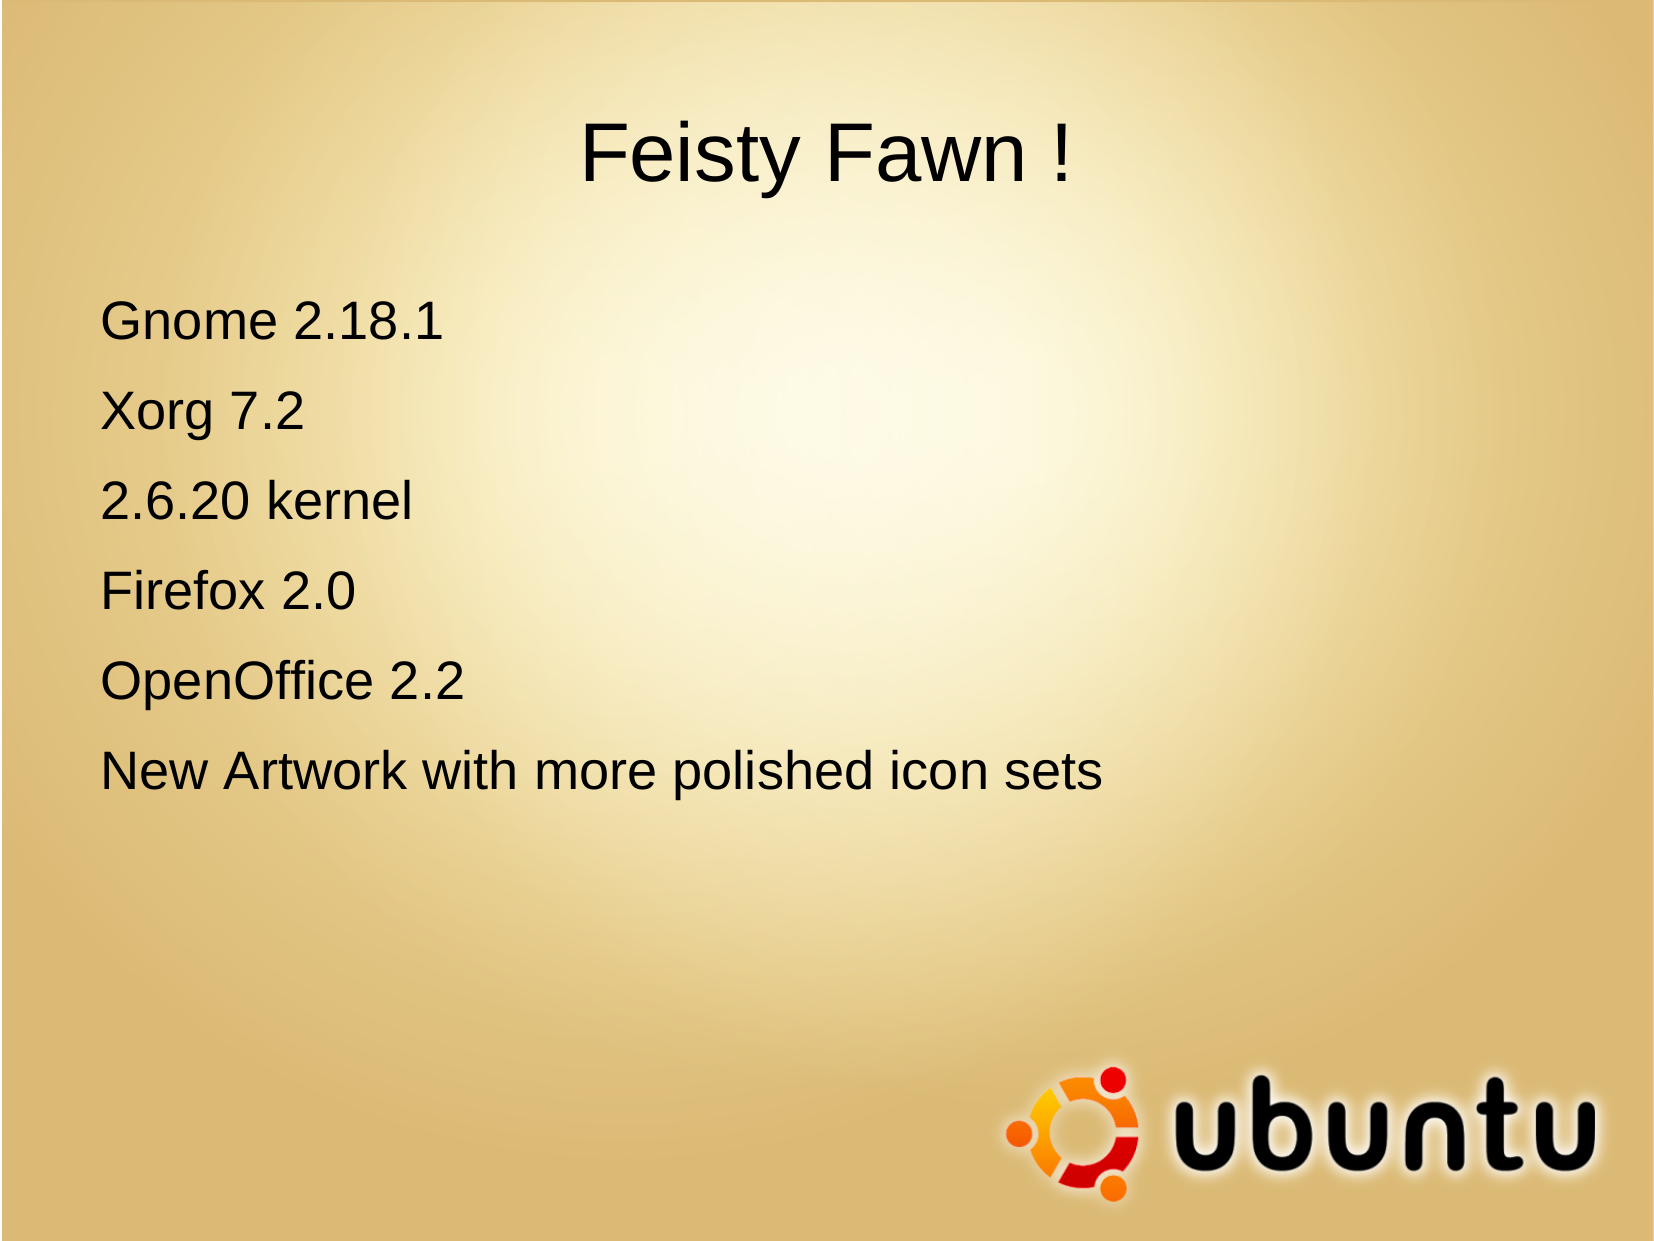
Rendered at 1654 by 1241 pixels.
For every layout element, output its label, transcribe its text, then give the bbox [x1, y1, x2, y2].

title Feisty Fawn ! [82, 49, 1571, 257]
list Gnome 2.18.1 Xorg 7.2 2.6.20 kernel Firefox 2.0 OpenOffice 2.2 New Artwork with more polished icon sets [82, 290, 1571, 1109]
picture [2, 0, 1654, 1241]
